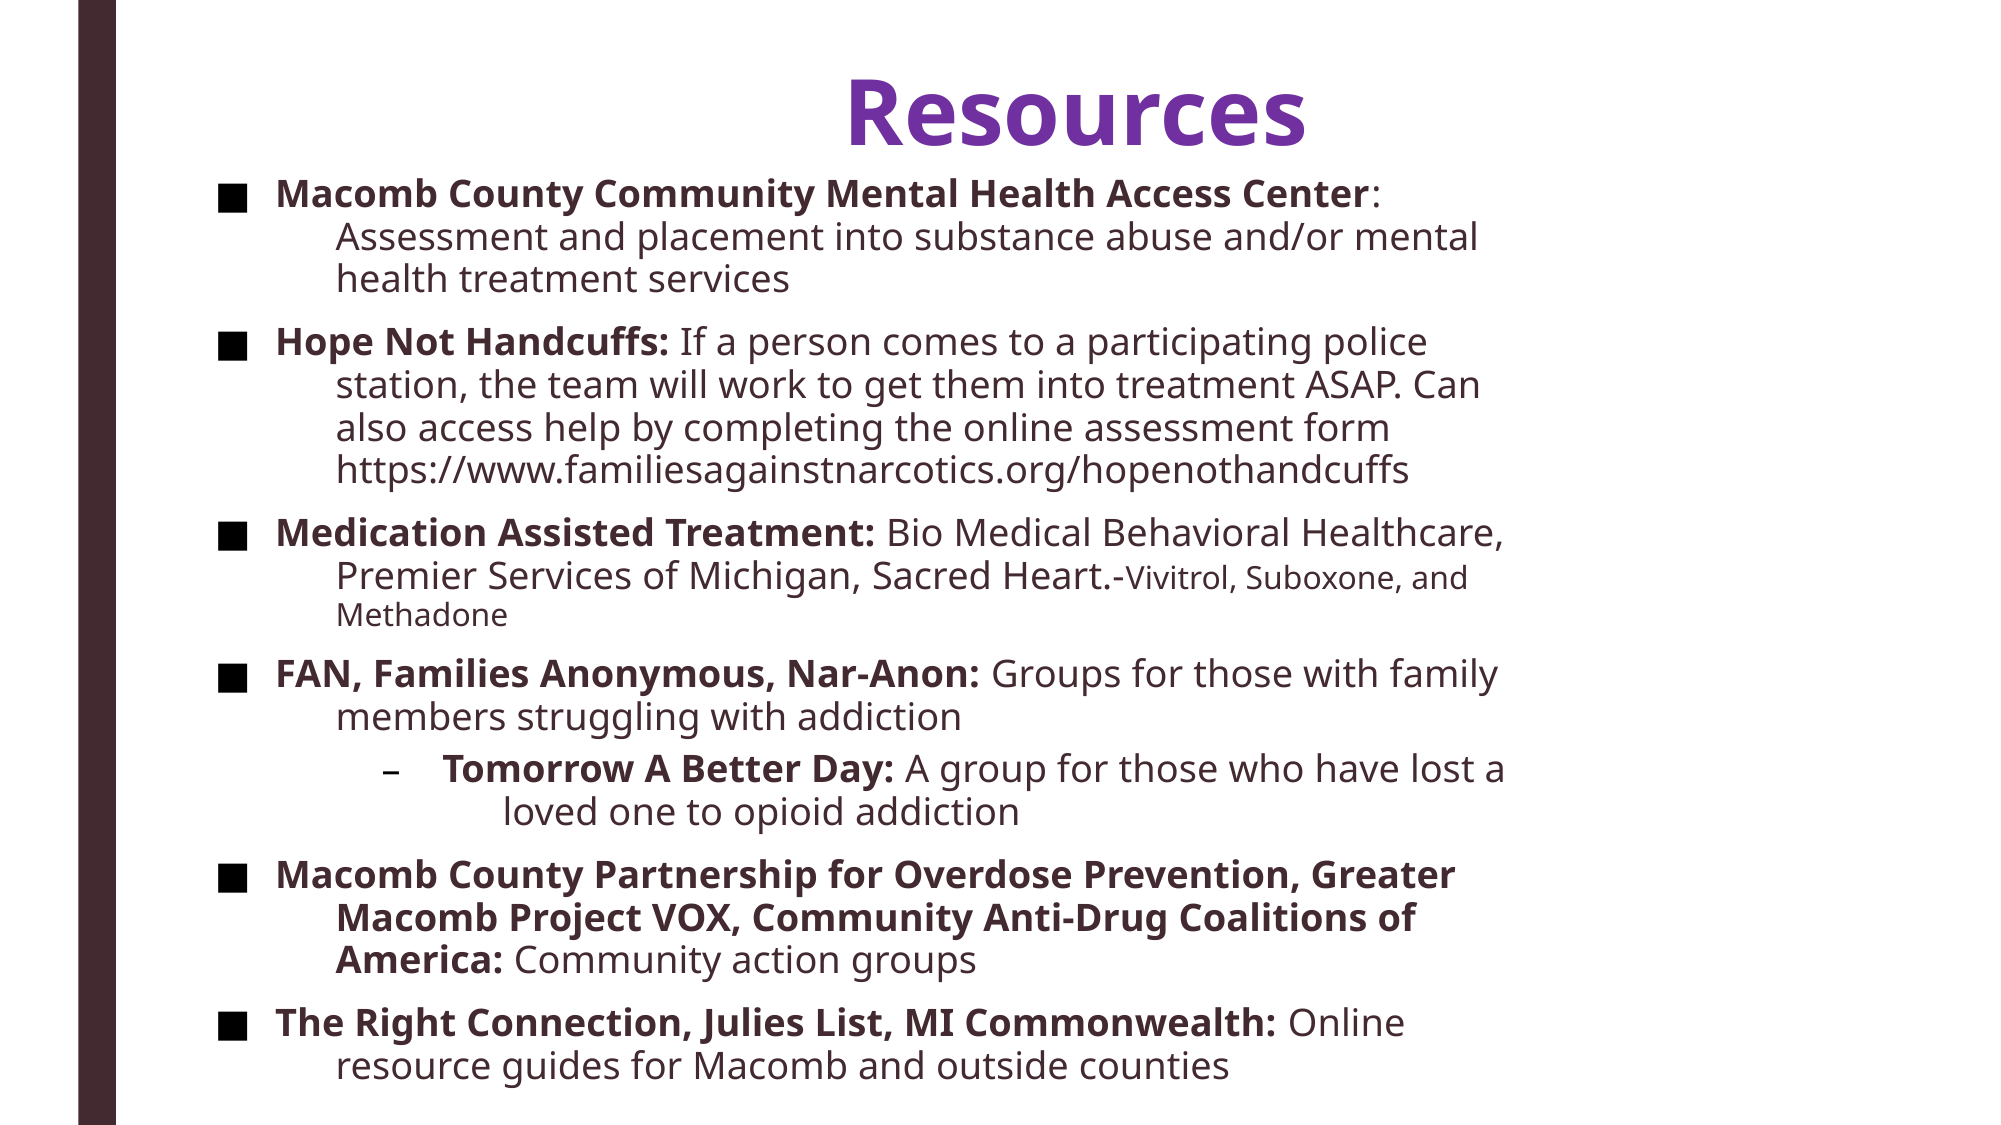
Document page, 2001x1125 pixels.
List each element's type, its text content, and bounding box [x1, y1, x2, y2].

list Macomb County Community Mental Health Access Center: Assessment and placement into substance abuse and/or mental health treatment services Hope Not Handcuffs: If a person comes to a participating police station, the team will work to get them into treatment ASAP. Can also access help by completing the online assessment form https://www.familiesagainstnarcotics.org/hopenothandcuffs Medication Assisted Treatment: Bio Medical Behavioral Healthcare, Premier Services of Michigan, Sacred Heart.-Vivitrol, Suboxone, and Methadone FAN, Families Anonymous, Nar-Anon: Groups for those with family members struggling with addiction Tomorrow A Better Day: A group for those who have lost a loved one to opioid addiction Macomb County Partnership for Overdose Prevention, Greater Macomb Project VOX, Community Anti-Drug Coalitions of America: Community action groups The Right Connection, Julies List, MI Commonwealth: Online resource guides for Macomb and outside counties [199, 165, 1548, 1101]
title Resources [151, 60, 2000, 206]
